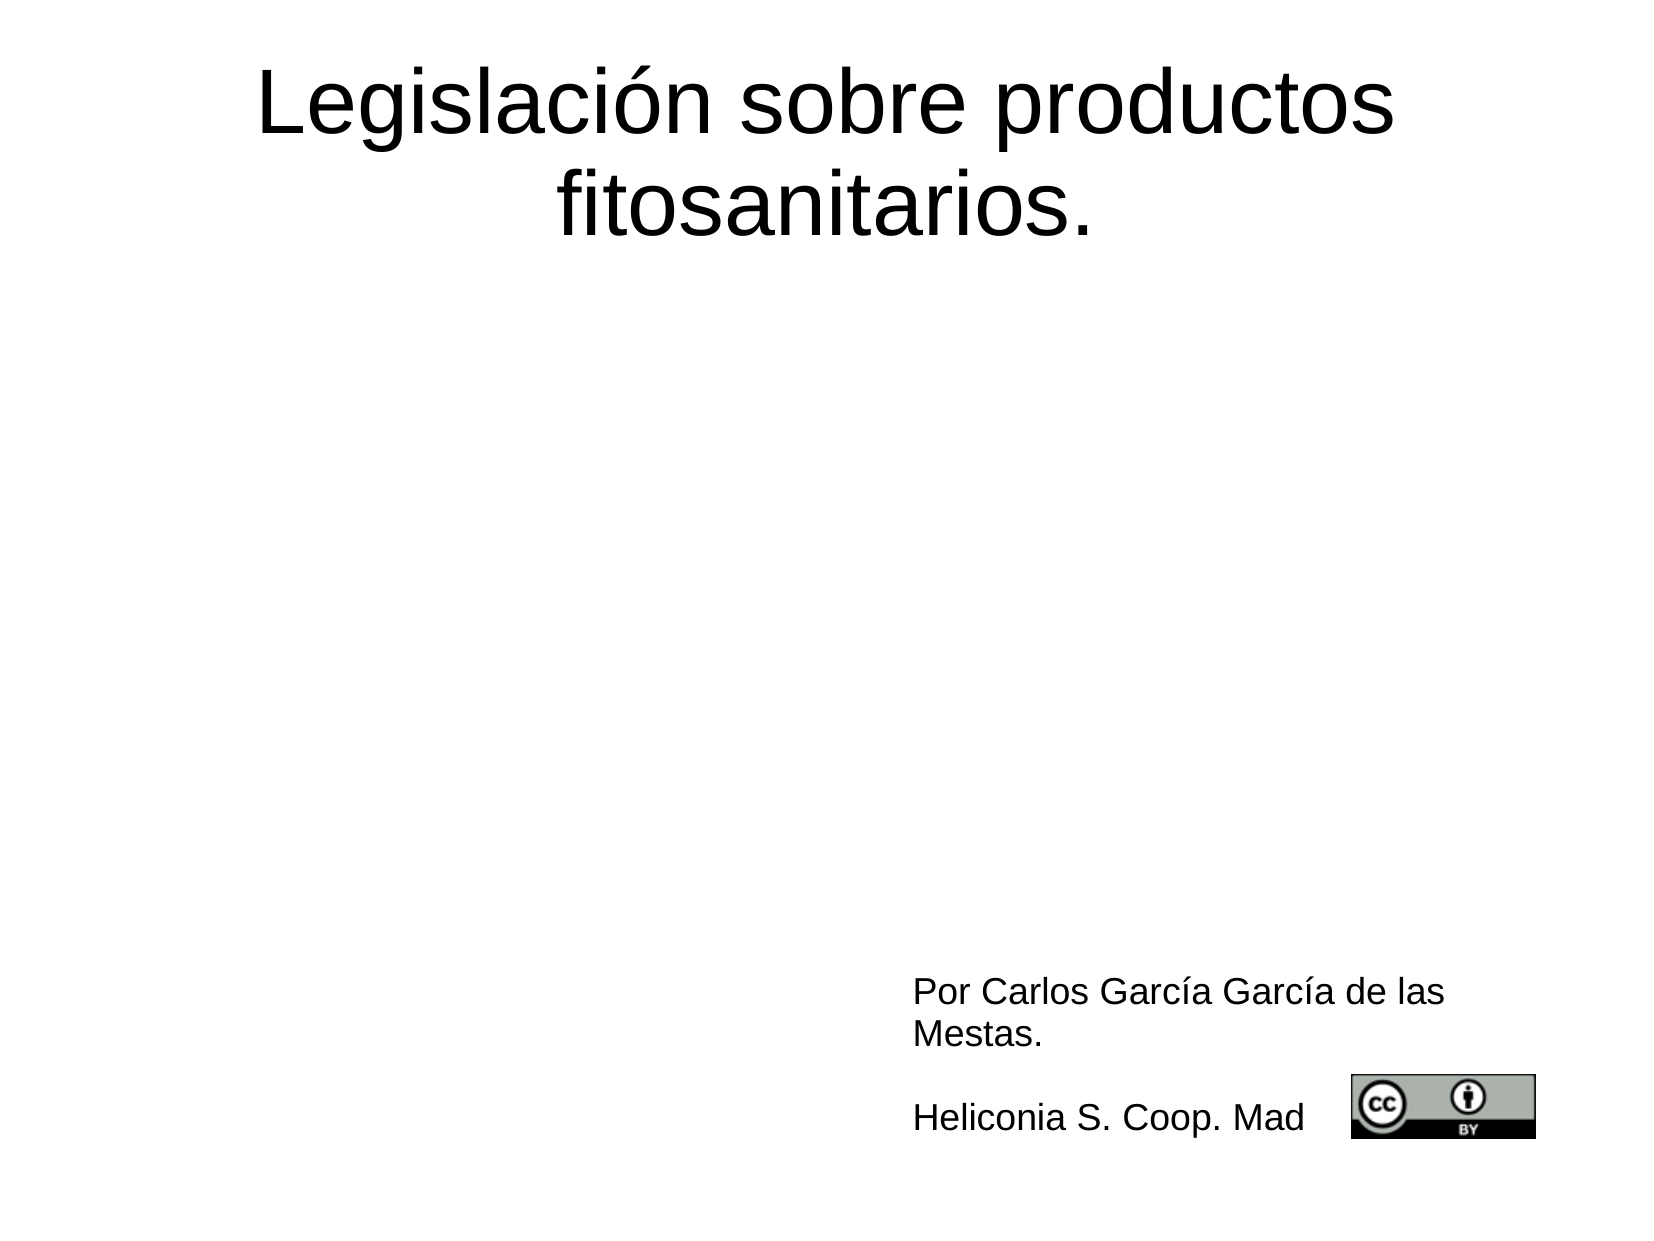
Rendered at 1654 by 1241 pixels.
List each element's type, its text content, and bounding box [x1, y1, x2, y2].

picture [1351, 1074, 1536, 1139]
text_box Por Carlos García García de las Mestas. Heliconia S. Coop. Mad [897, 962, 1524, 1146]
title Legislación sobre productos fitosanitarios. [82, 49, 1571, 257]
